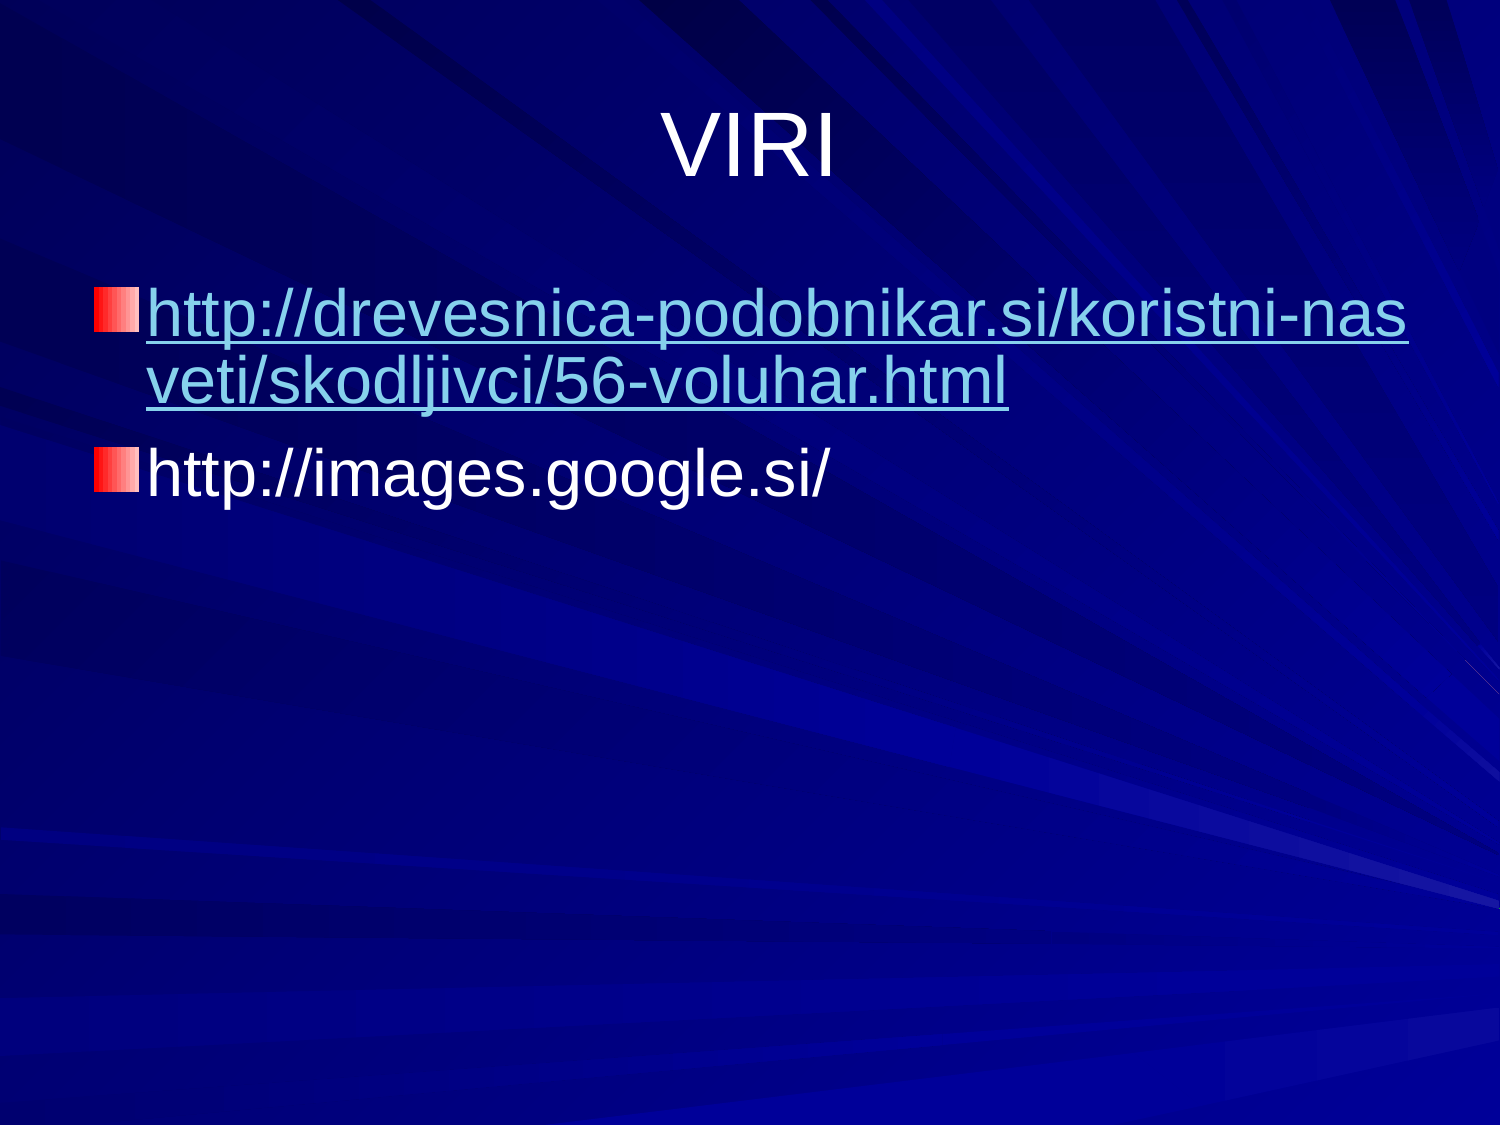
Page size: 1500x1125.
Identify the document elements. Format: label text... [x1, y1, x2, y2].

title VIRI [75, 45, 1425, 234]
list http://drevesnica-podobnikar.si/koristni-nasveti/skodljivci/56-voluhar.html http://images.google.si/ [75, 262, 1425, 1006]
